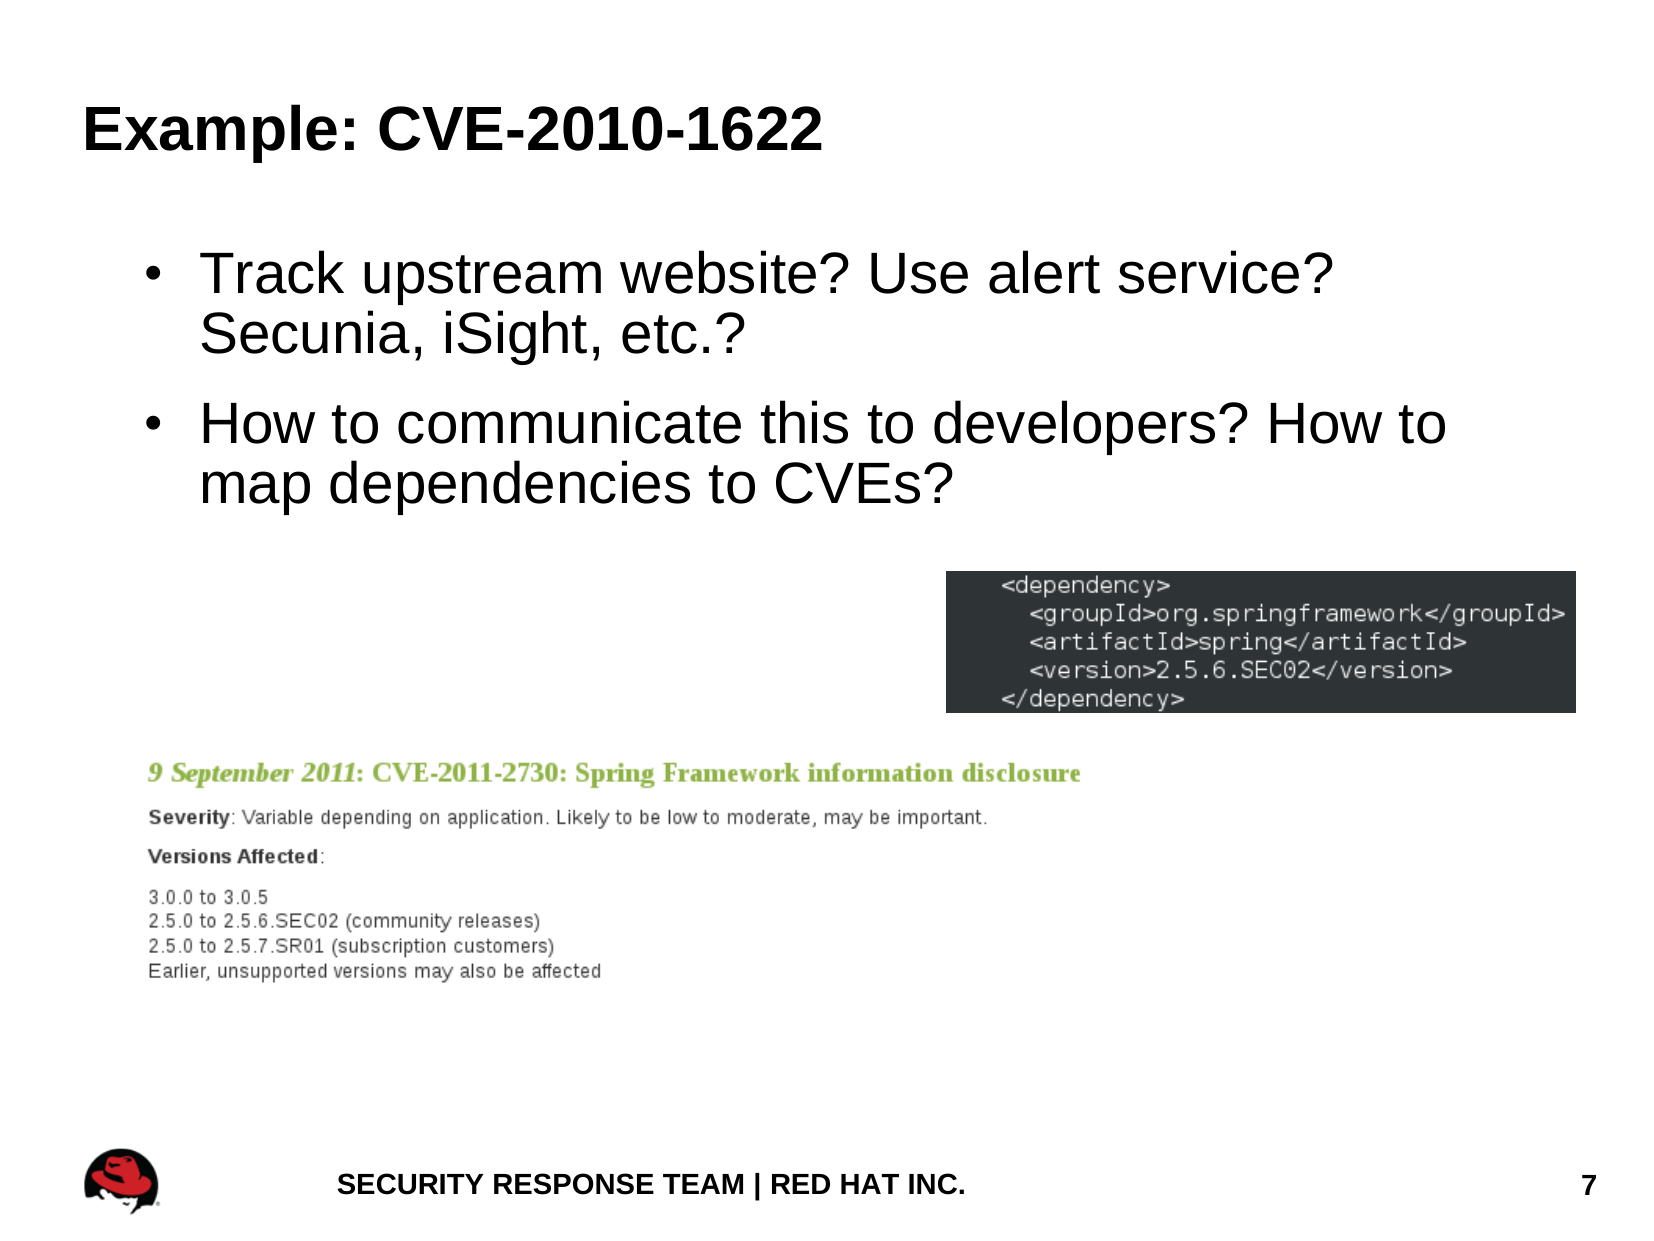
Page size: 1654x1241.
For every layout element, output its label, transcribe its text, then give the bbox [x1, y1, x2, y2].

picture [83, 1146, 166, 1224]
picture [946, 571, 1576, 713]
picture [139, 749, 1163, 1000]
list Track upstream website? Use alert service? Secunia, iSight, etc.? How to communicate this to developers? How to map dependencies to CVEs? [86, 244, 1575, 965]
title Example: CVE-2010-1622 [82, 37, 1571, 225]
